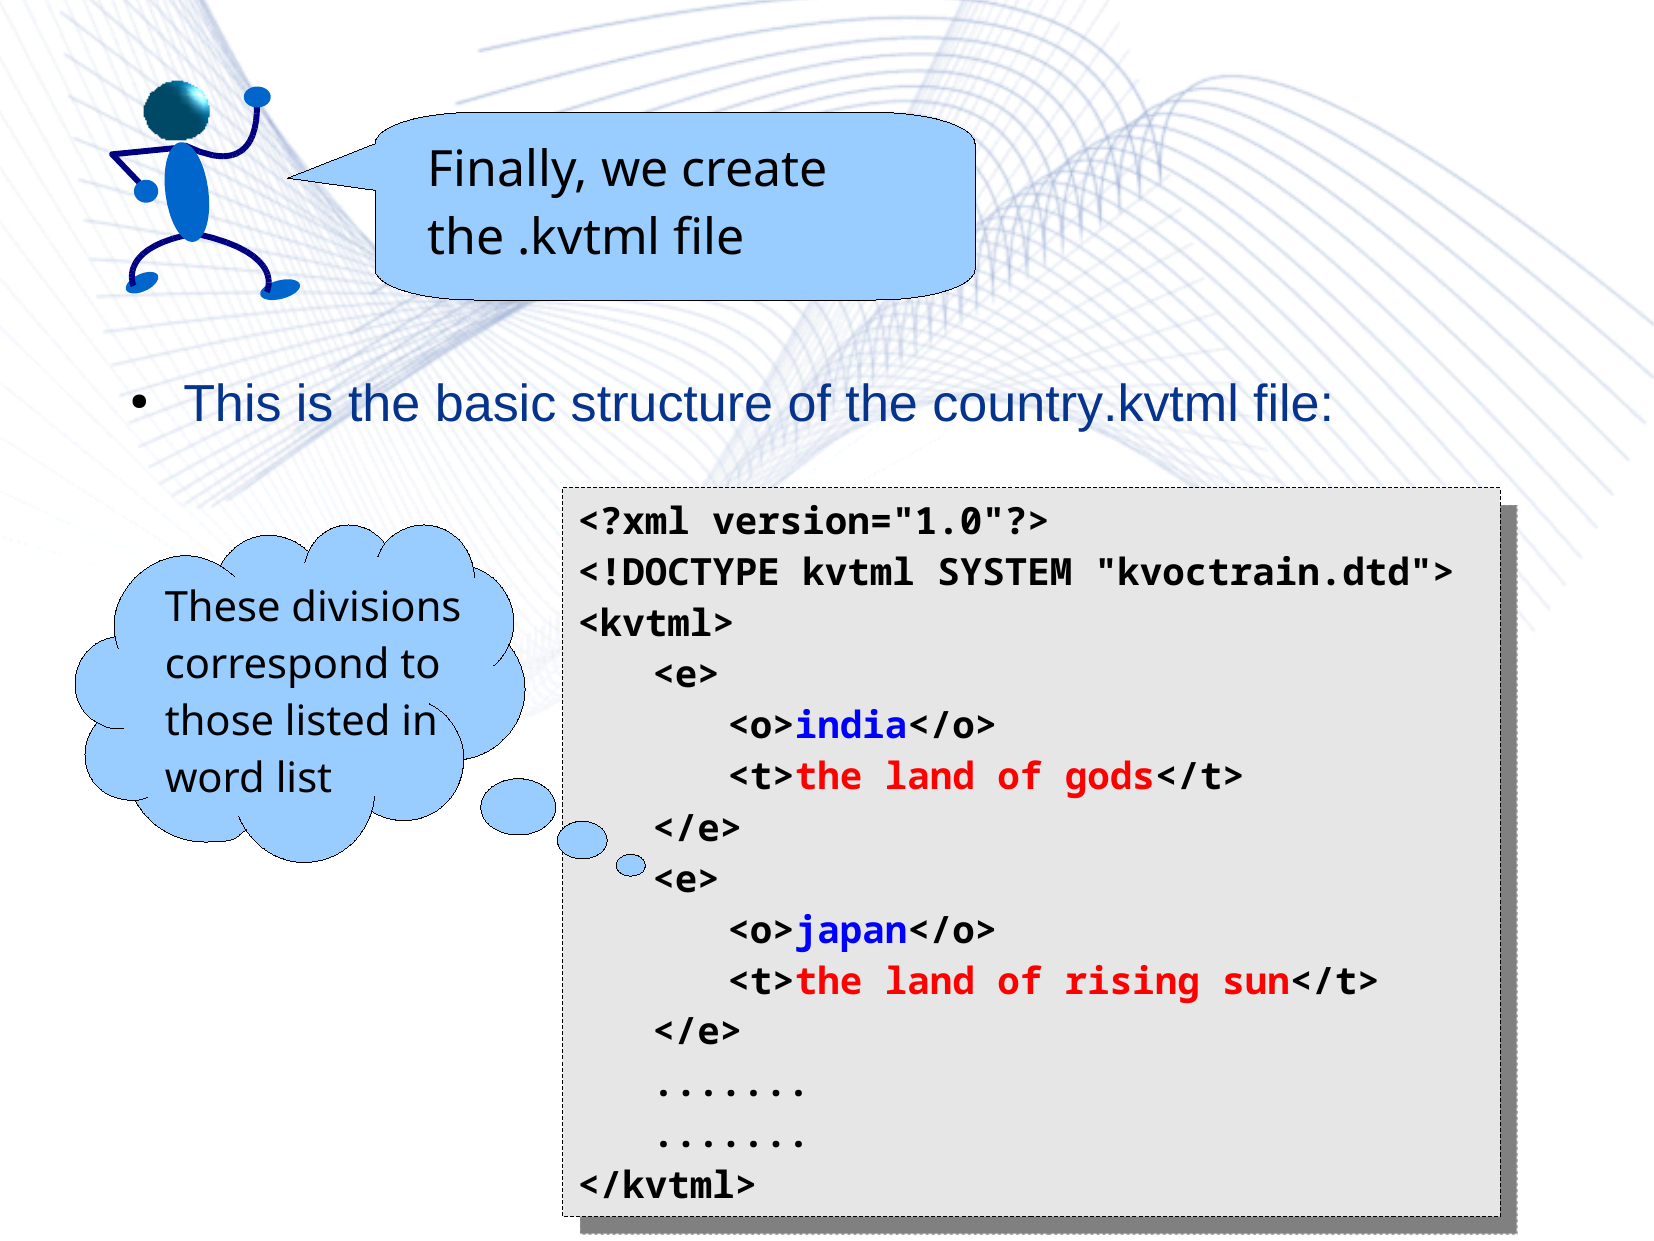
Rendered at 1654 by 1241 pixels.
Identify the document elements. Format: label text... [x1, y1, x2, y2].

text_box Finally, we create the .kvtml file [412, 125, 976, 263]
text_box <?xml version="1.0"?> <!DOCTYPE kvtml SYSTEM "kvoctrain.dtd"> <kvtml> <e> <o>india</o> <t>the land of gods</t> </e> <e> <o>japan</o> <t>the land of rising sun</t> </e> ....... ....... </kvtml> [562, 487, 1501, 1137]
text_box [616, 854, 646, 877]
text_box [526, 779, 556, 835]
text_box These divisions correspond to those listed in word list [150, 569, 526, 863]
text_box [557, 821, 608, 859]
picture [0, 0, 1654, 1241]
list This is the basic structure of the country.kvtml file: [112, 374, 1501, 523]
text_box [75, 524, 479, 820]
text_box [301, 112, 976, 301]
